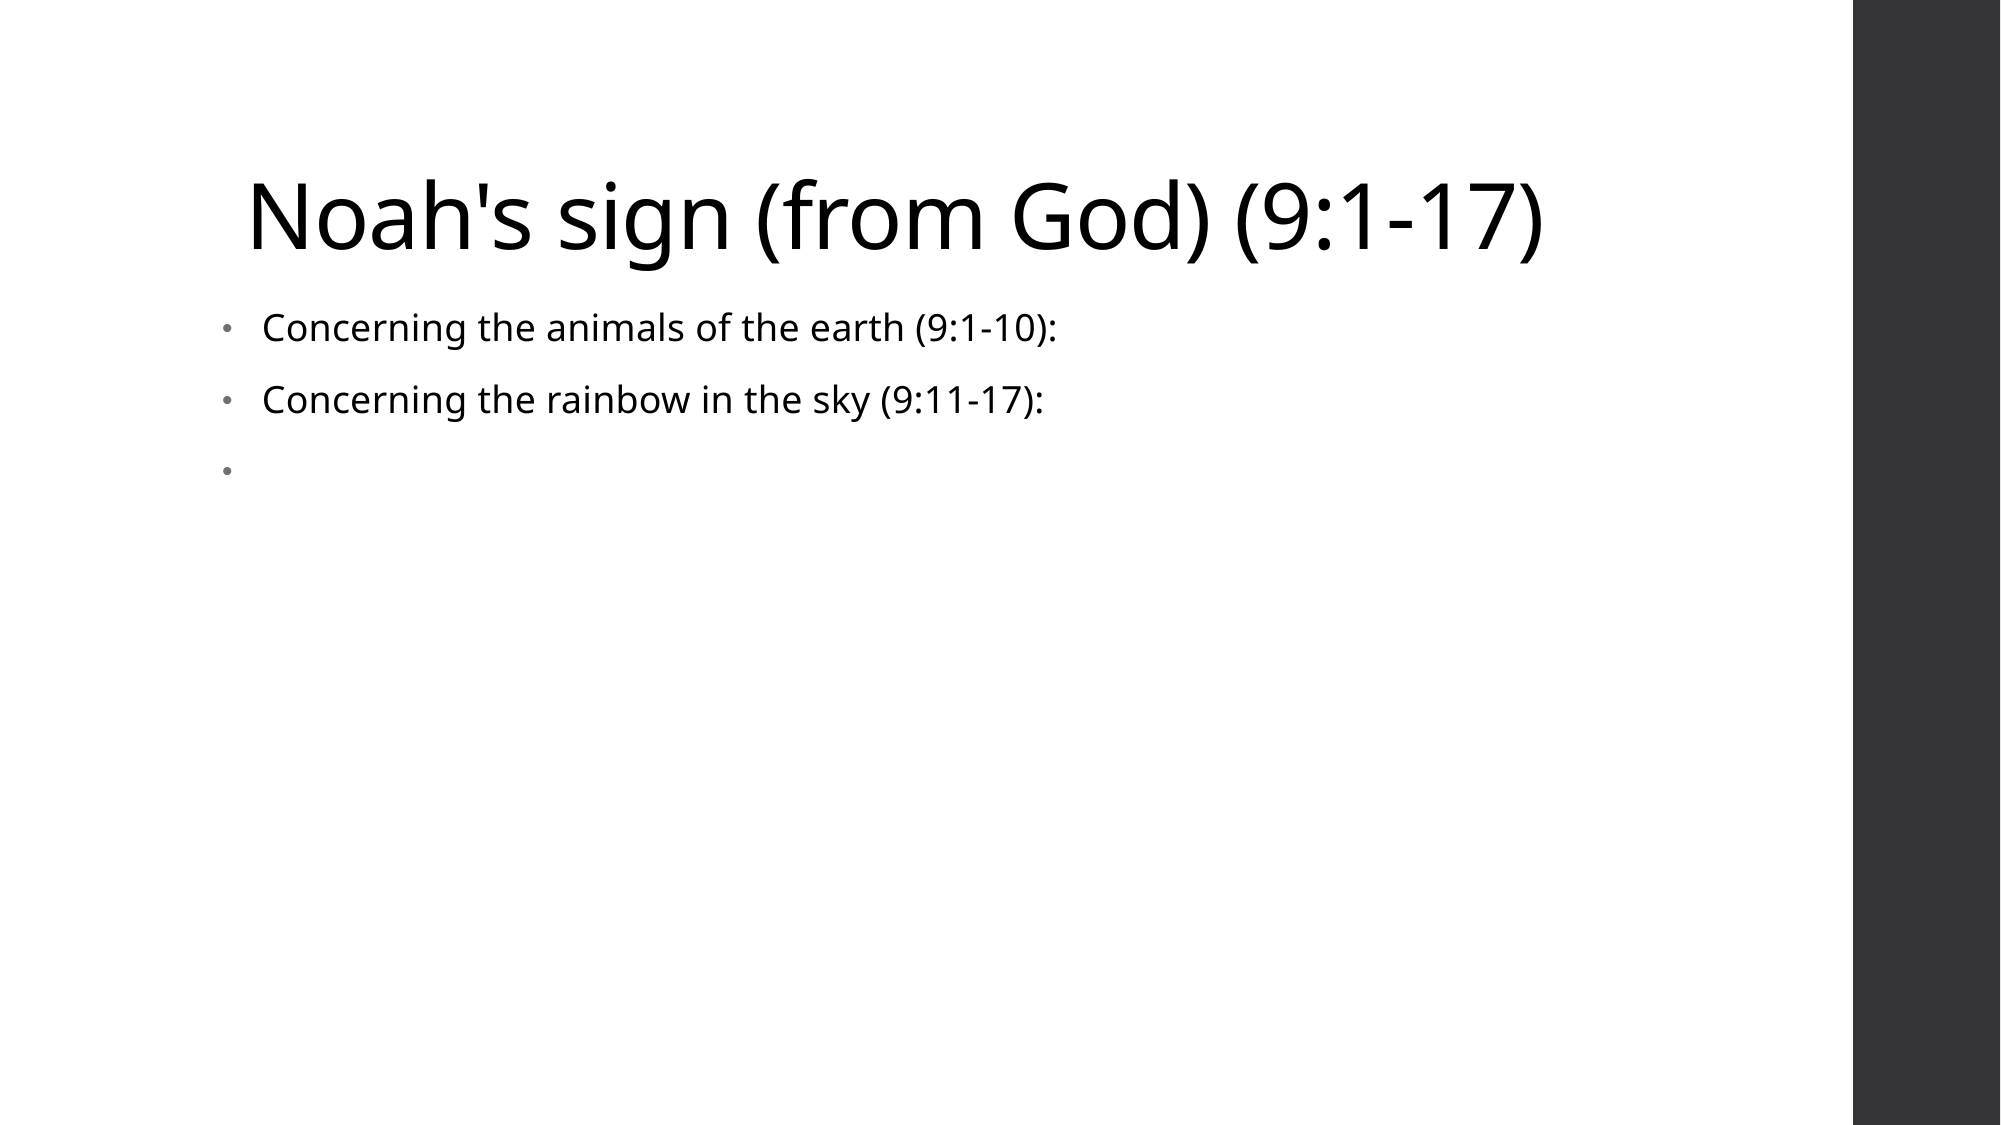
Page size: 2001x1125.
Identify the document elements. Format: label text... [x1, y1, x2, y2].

title Noah's sign (from God) (9:1-17) [206, 60, 1797, 278]
list Concerning the animals of the earth (9:1-10): Concerning the rainbow in the sky (9:11-17): [206, 299, 1617, 1014]
